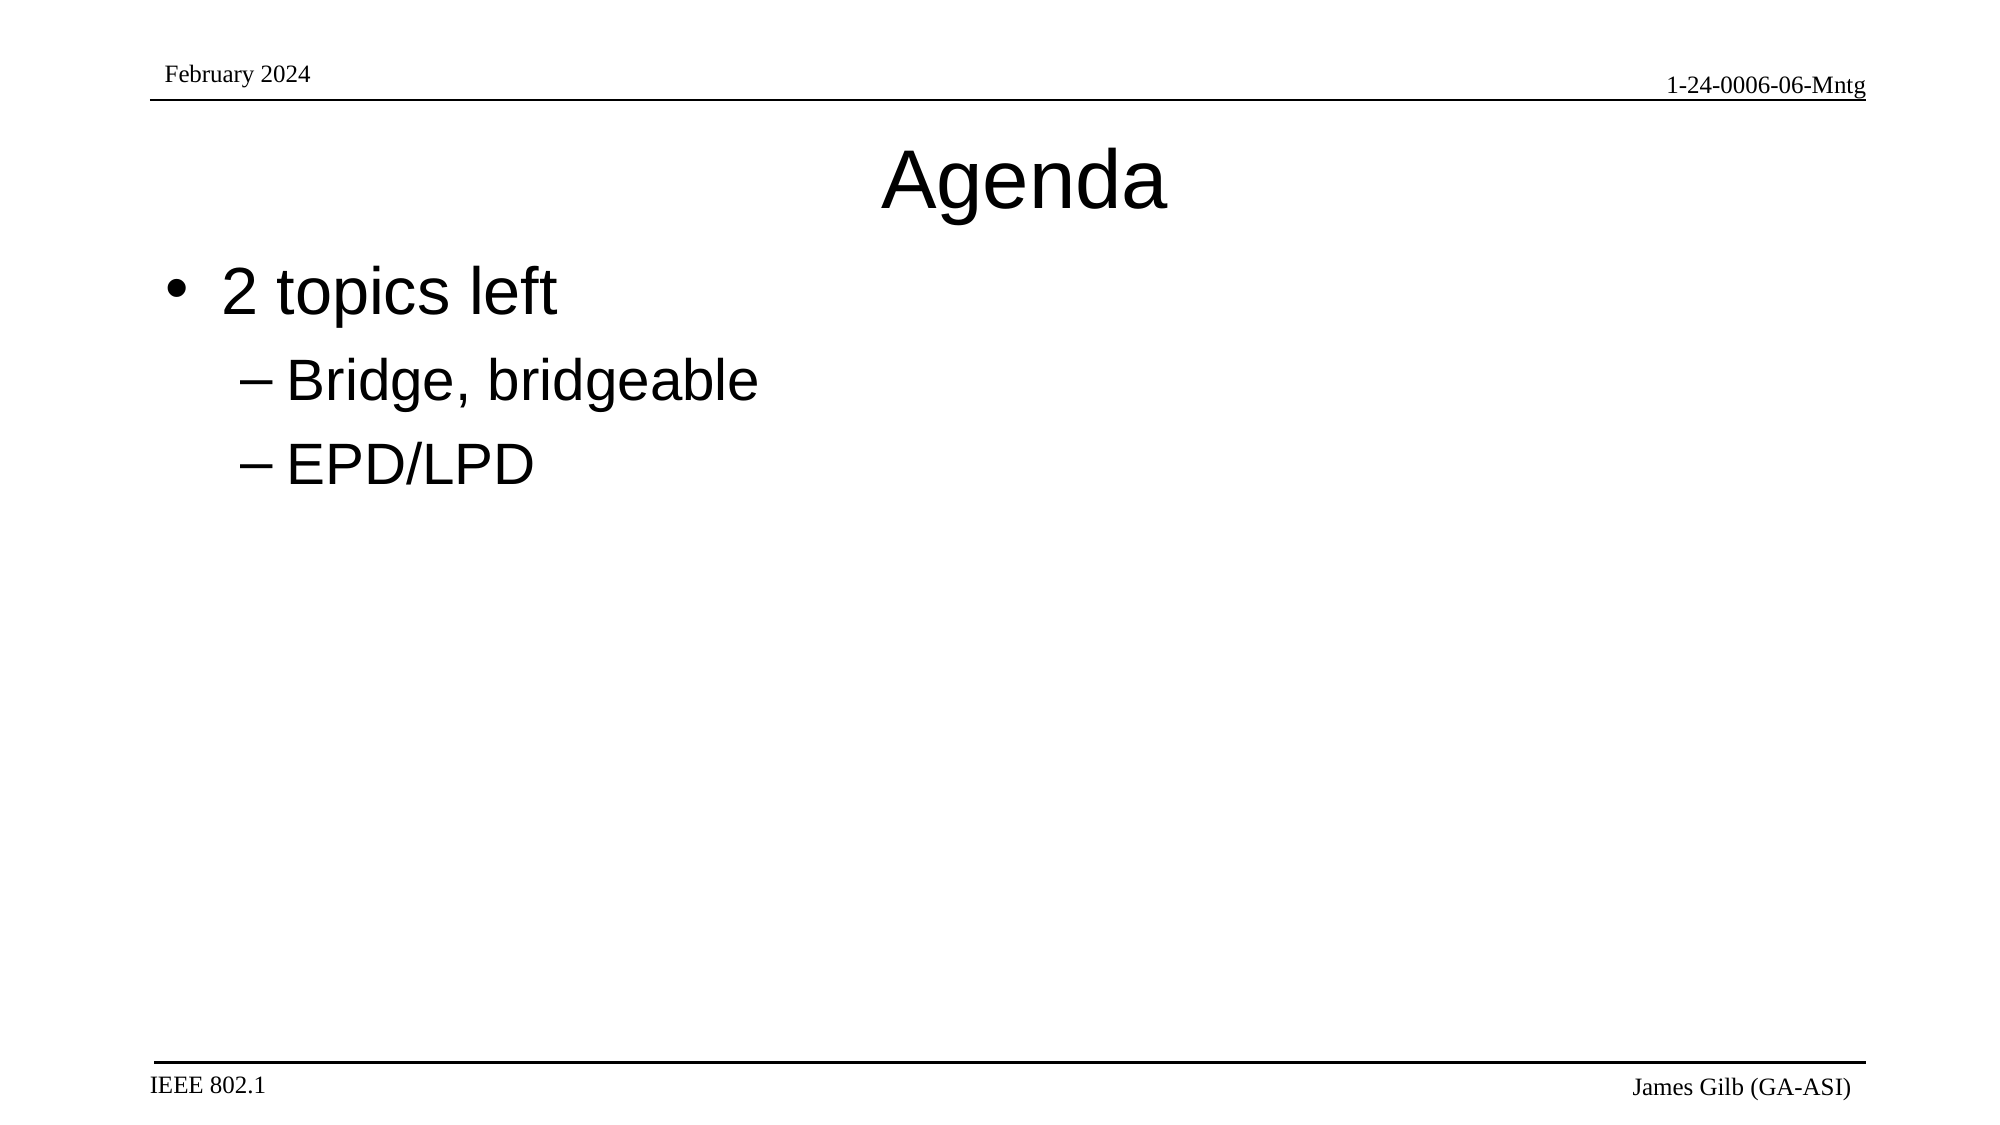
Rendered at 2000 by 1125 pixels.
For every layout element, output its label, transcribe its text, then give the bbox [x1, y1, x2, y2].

title Agenda [149, 112, 1900, 238]
list 2 topics left Bridge, bridgeable EPD/LPD [149, 239, 1900, 1051]
